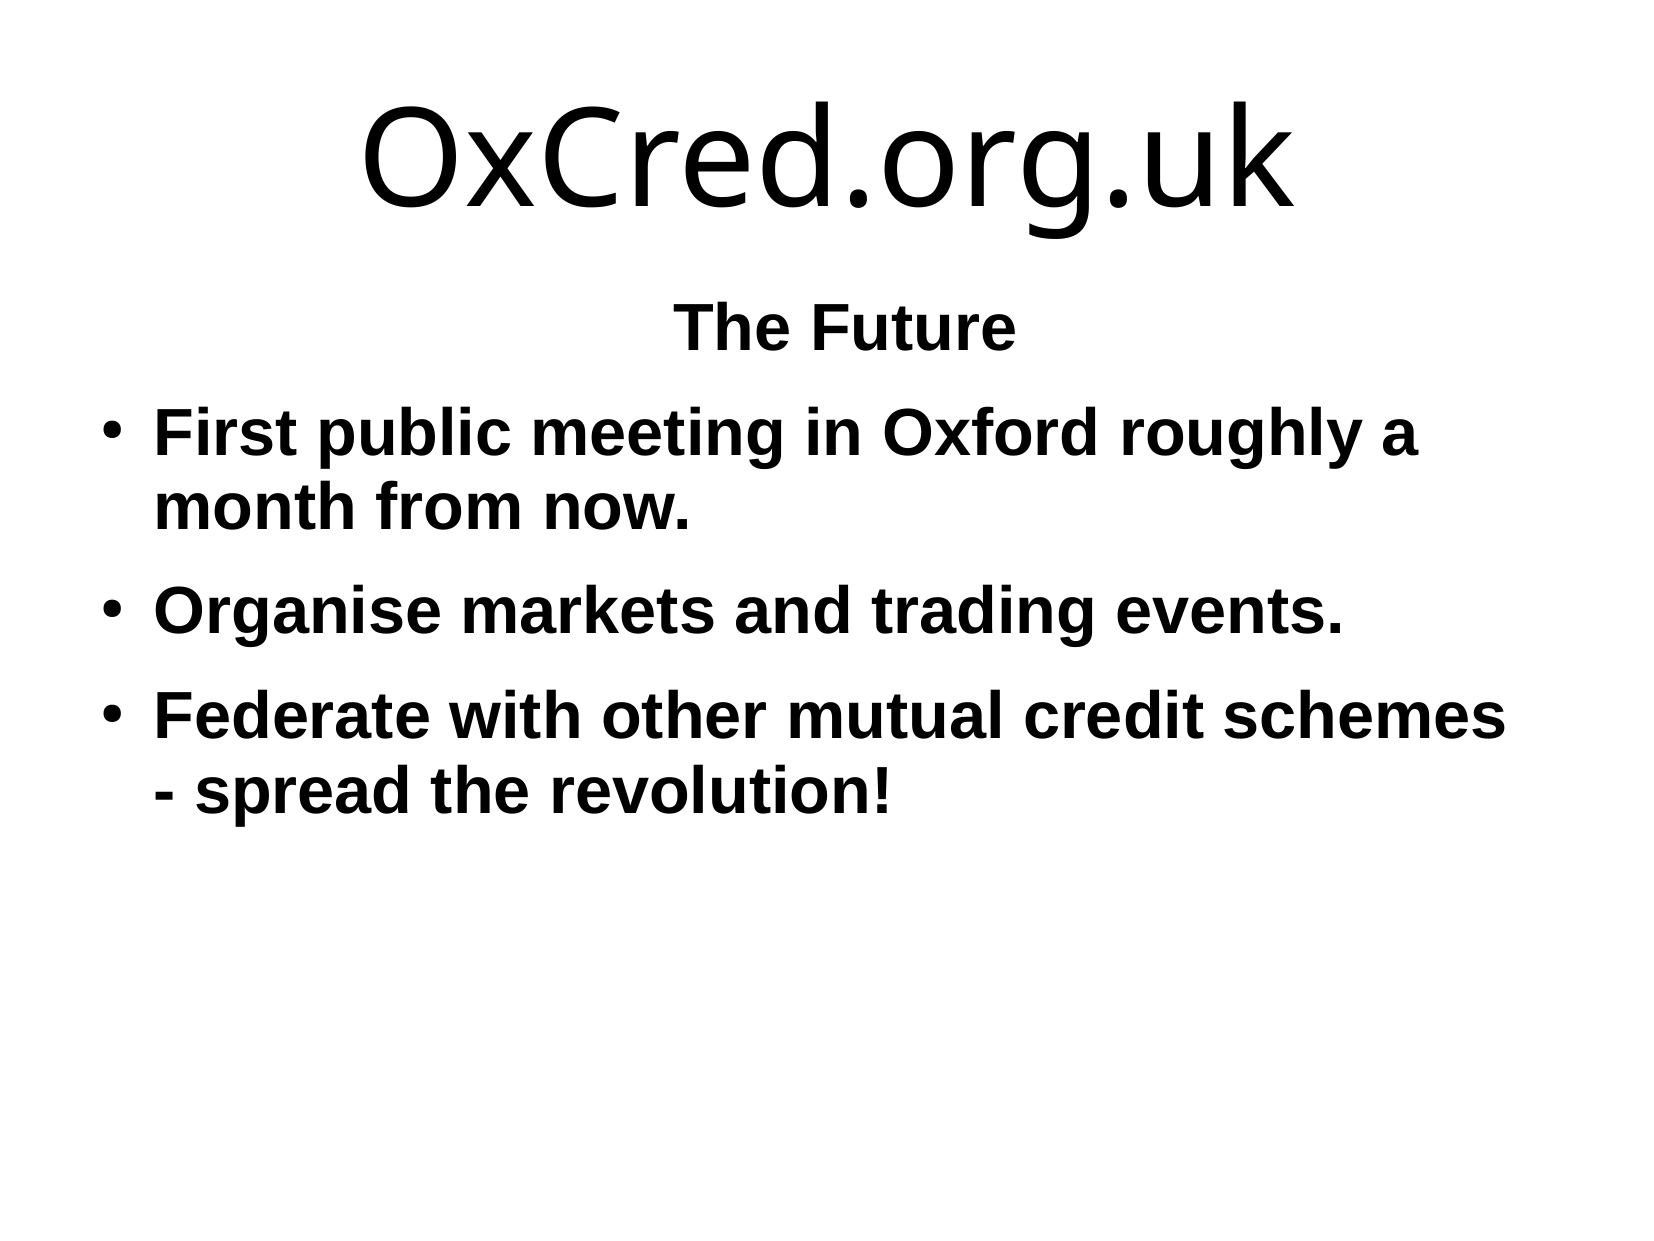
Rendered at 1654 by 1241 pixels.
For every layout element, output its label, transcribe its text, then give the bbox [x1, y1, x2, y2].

title OxCred.org.uk [82, 49, 1571, 257]
list The Future First public meeting in Oxford roughly a month from now. Organise markets and trading events. Federate with other mutual credit schemes - spread the revolution! [82, 290, 1538, 1010]
